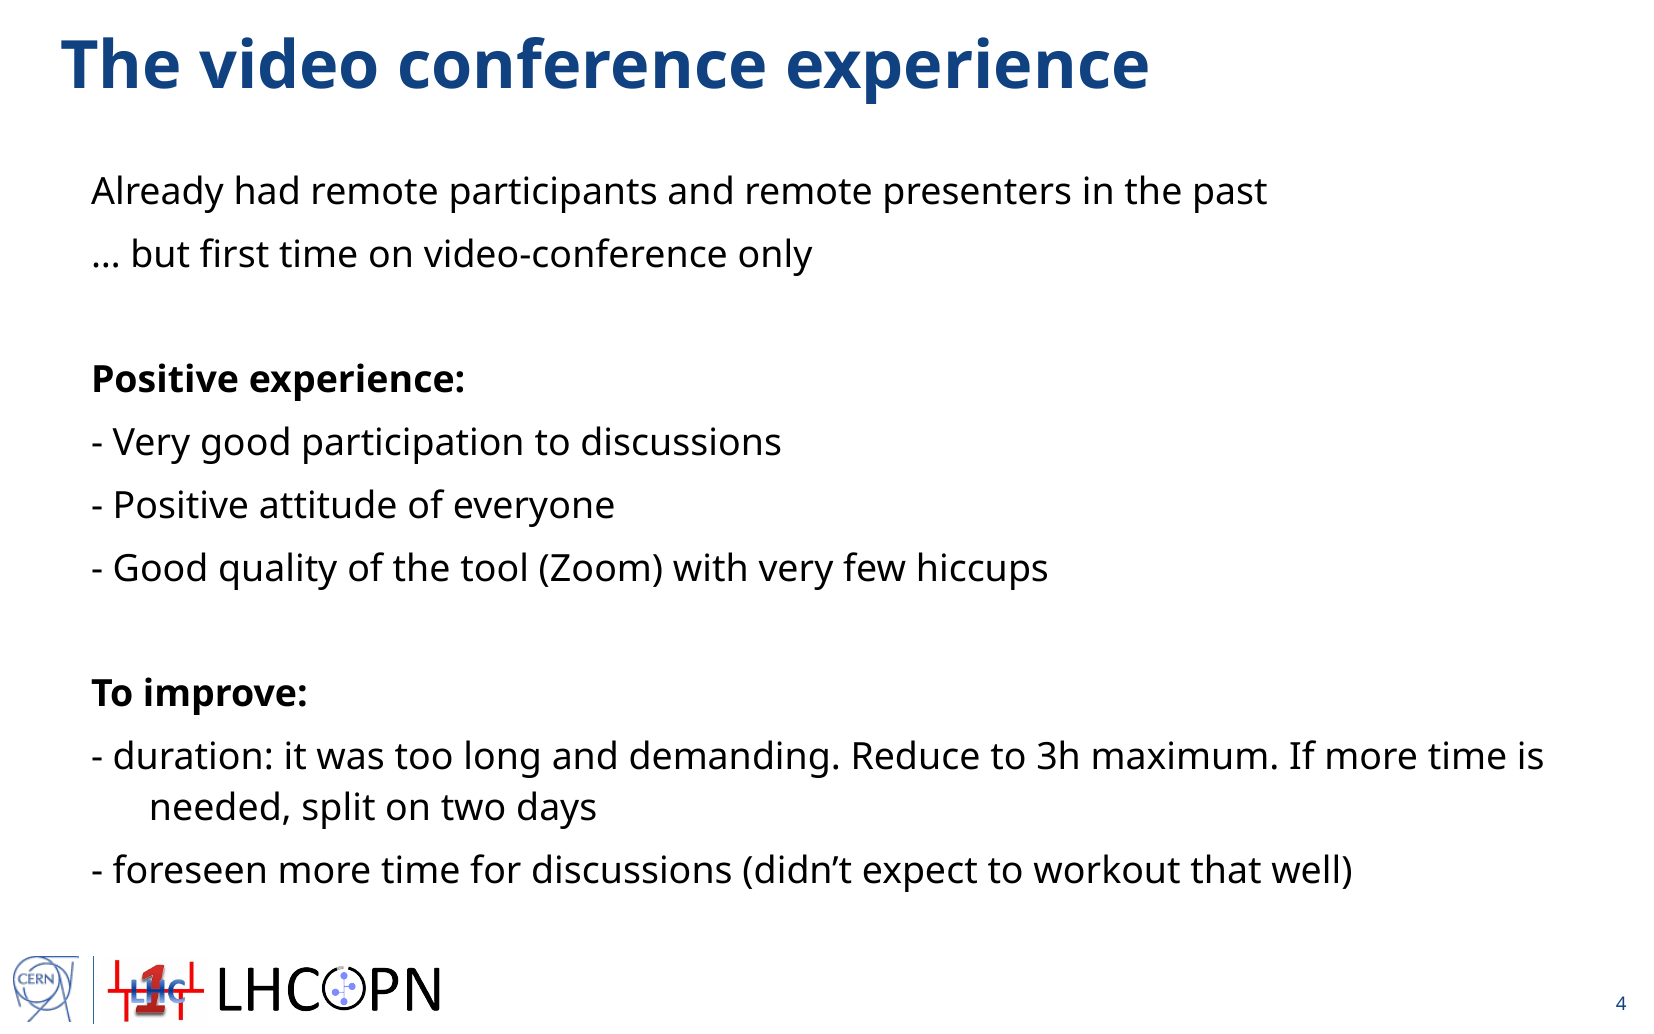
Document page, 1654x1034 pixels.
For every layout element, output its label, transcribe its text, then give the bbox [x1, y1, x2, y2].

title The video conference experience [60, 0, 1528, 138]
picture [13, 956, 76, 1032]
text_box Already had remote participants and remote presenters in the past … but first time on video-conference only Positive experience: - Very good participation to discussions - Positive attitude of everyone - Good quality of the tool (Zoom) with very few hiccups To improve: - duration: it was too long and demanding. Reduce to 3h maximum. If more time is needed, split on two days - foreseen more time for discussions (didn’t expect to workout that well) [76, 156, 1601, 1034]
